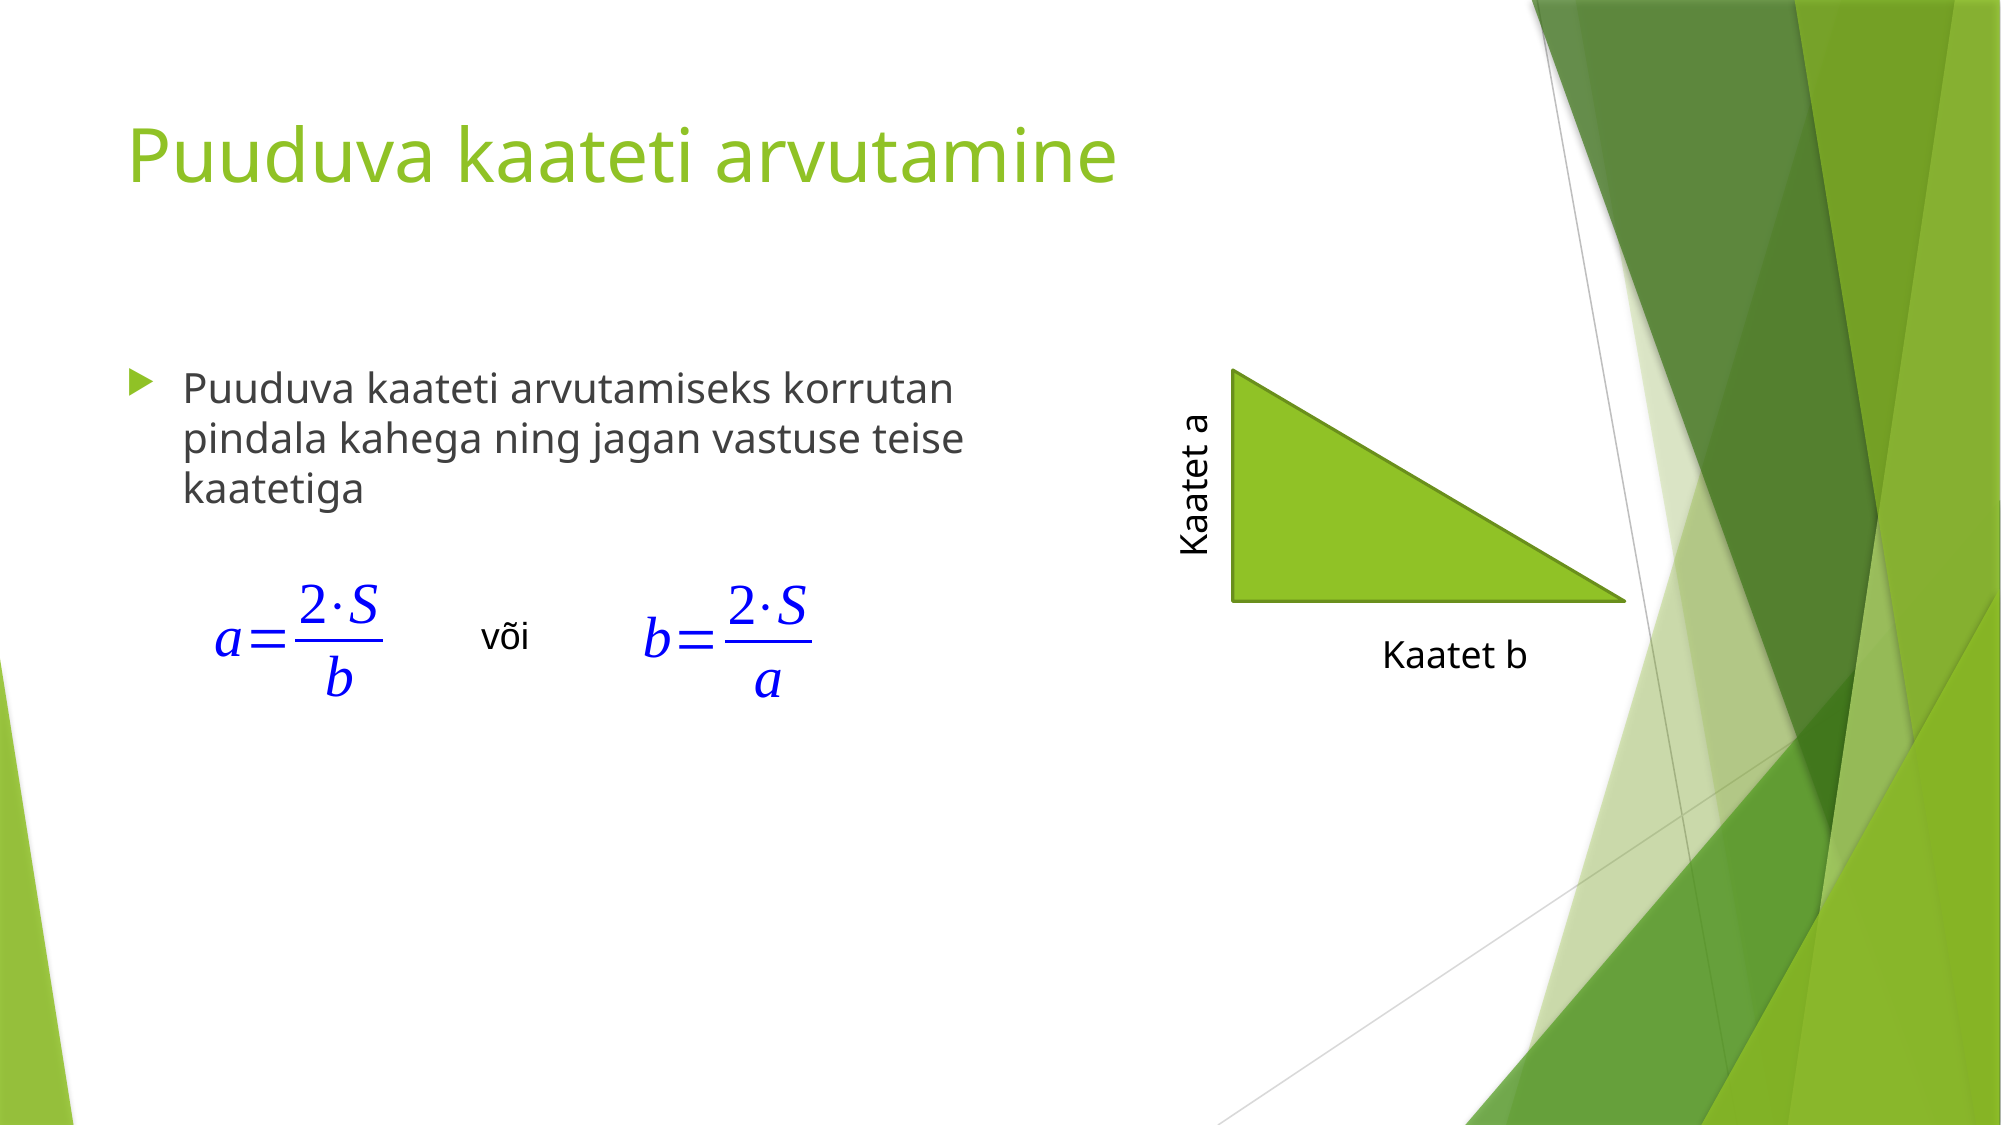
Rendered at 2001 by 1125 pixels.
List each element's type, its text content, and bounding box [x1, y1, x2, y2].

text_box või [466, 608, 544, 666]
chart [635, 572, 821, 711]
title Puuduva kaateti arvutamine [111, 99, 1522, 317]
text_box Kaatet a [1162, 398, 1223, 573]
chart [206, 571, 392, 709]
text_box Kaatet b [1367, 623, 1543, 684]
list Puuduva kaateti arvutamiseks korrutan pindala kahega ning jagan vastuse teise kaatetiga [111, 354, 1067, 1018]
text_box [1232, 369, 1625, 602]
